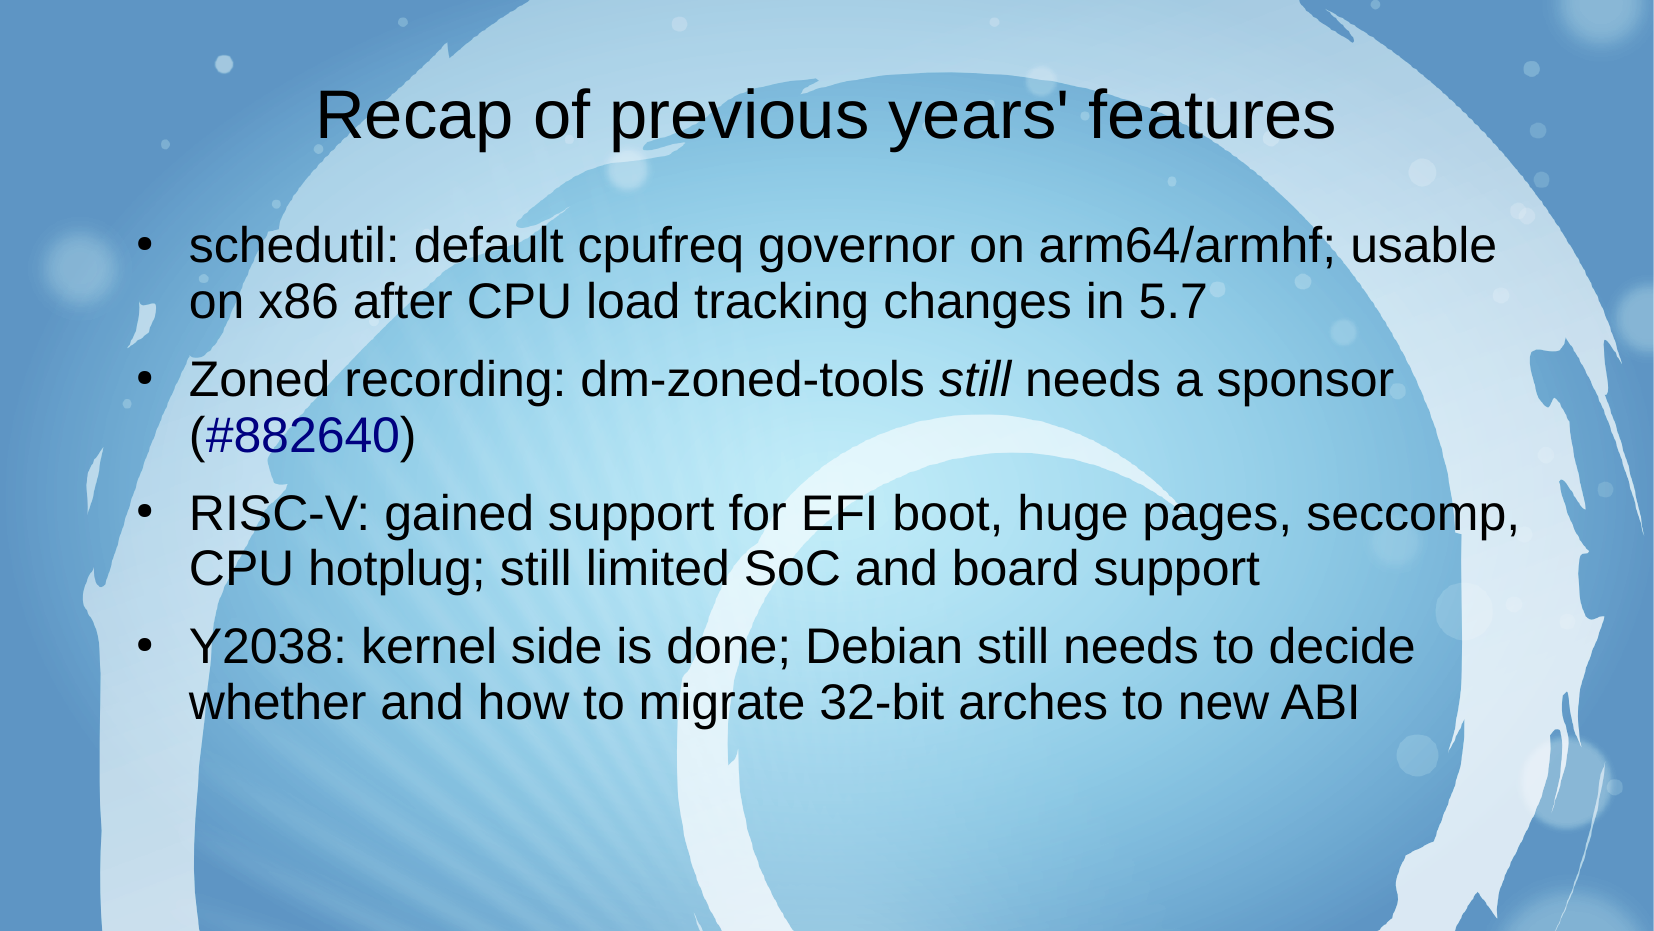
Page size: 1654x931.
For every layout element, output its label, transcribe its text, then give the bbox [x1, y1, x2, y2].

title Recap of previous years' features [118, 37, 1536, 193]
picture [0, 0, 1654, 931]
list schedutil: default cpufreq governor on arm64/armhf; usable on x86 after CPU load tracking changes in 5.7 Zoned recording: dm-zoned-tools still needs a sponsor (#882640) RISC-V: gained support for EFI boot, huge pages, seccomp, CPU hotplug; still limited SoC and board support Y2038: kernel side is done; Debian still needs to decide whether and how to migrate 32-bit arches to new ABI [118, 217, 1536, 832]
